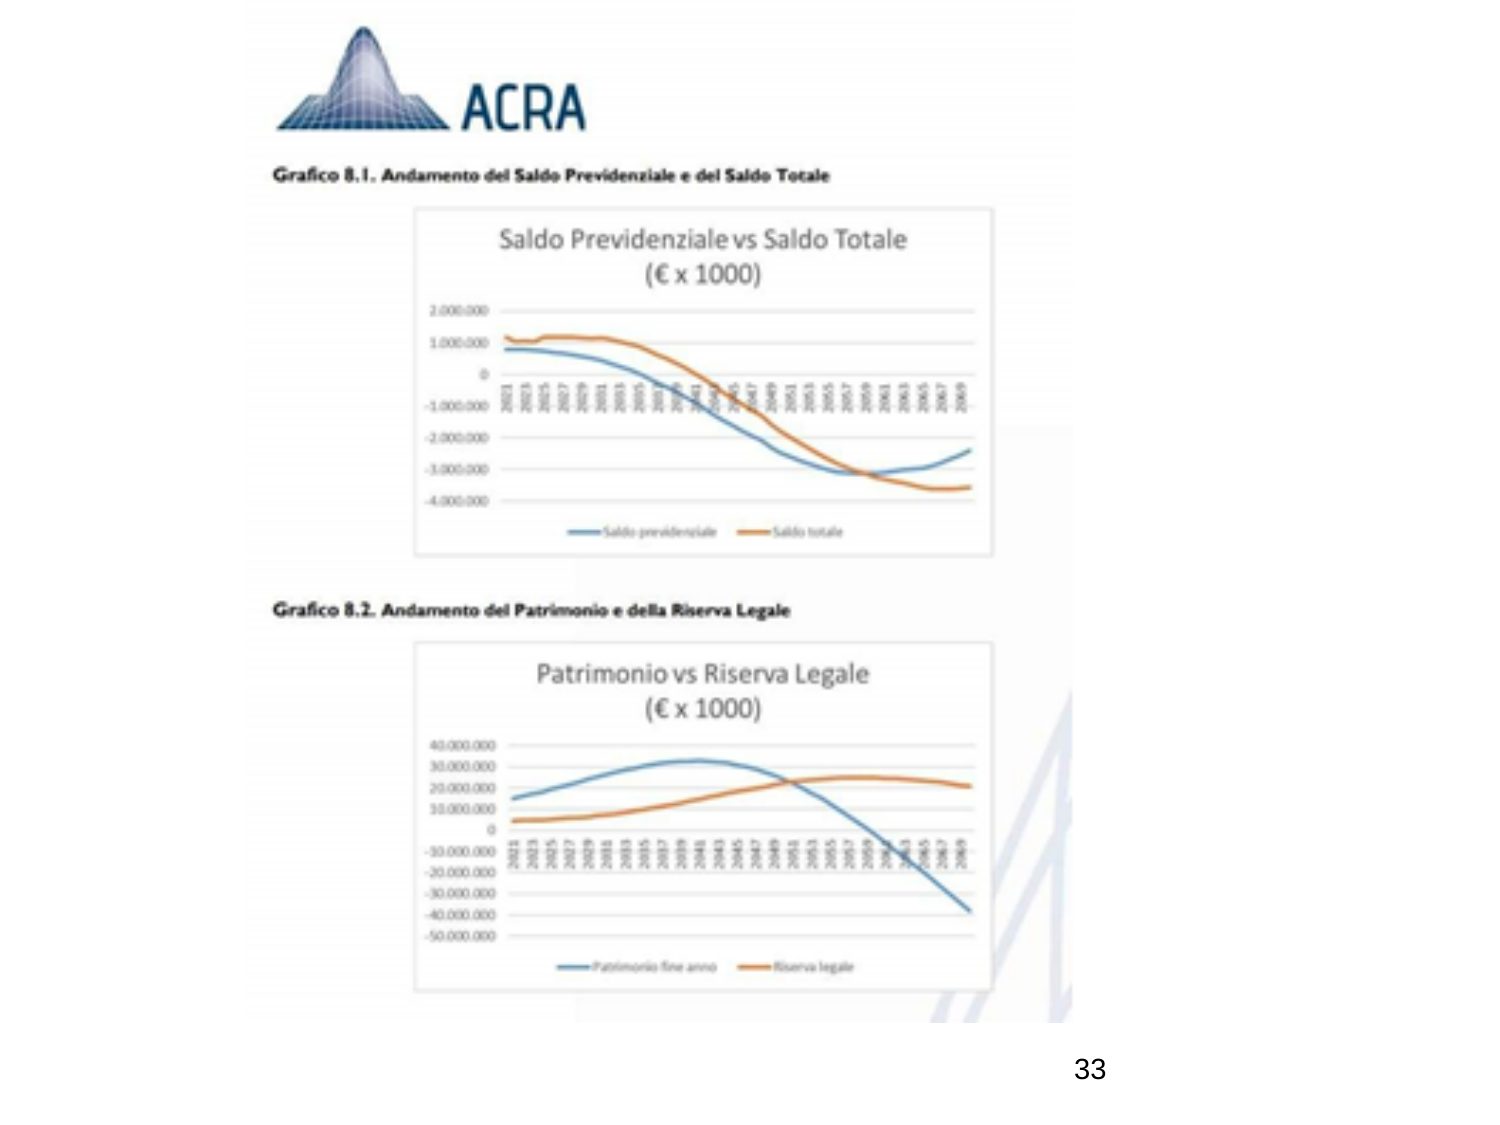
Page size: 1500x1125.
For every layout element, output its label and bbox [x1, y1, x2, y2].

text_box [1059, 1042, 1397, 1103]
picture [0, 0, 1363, 1023]
